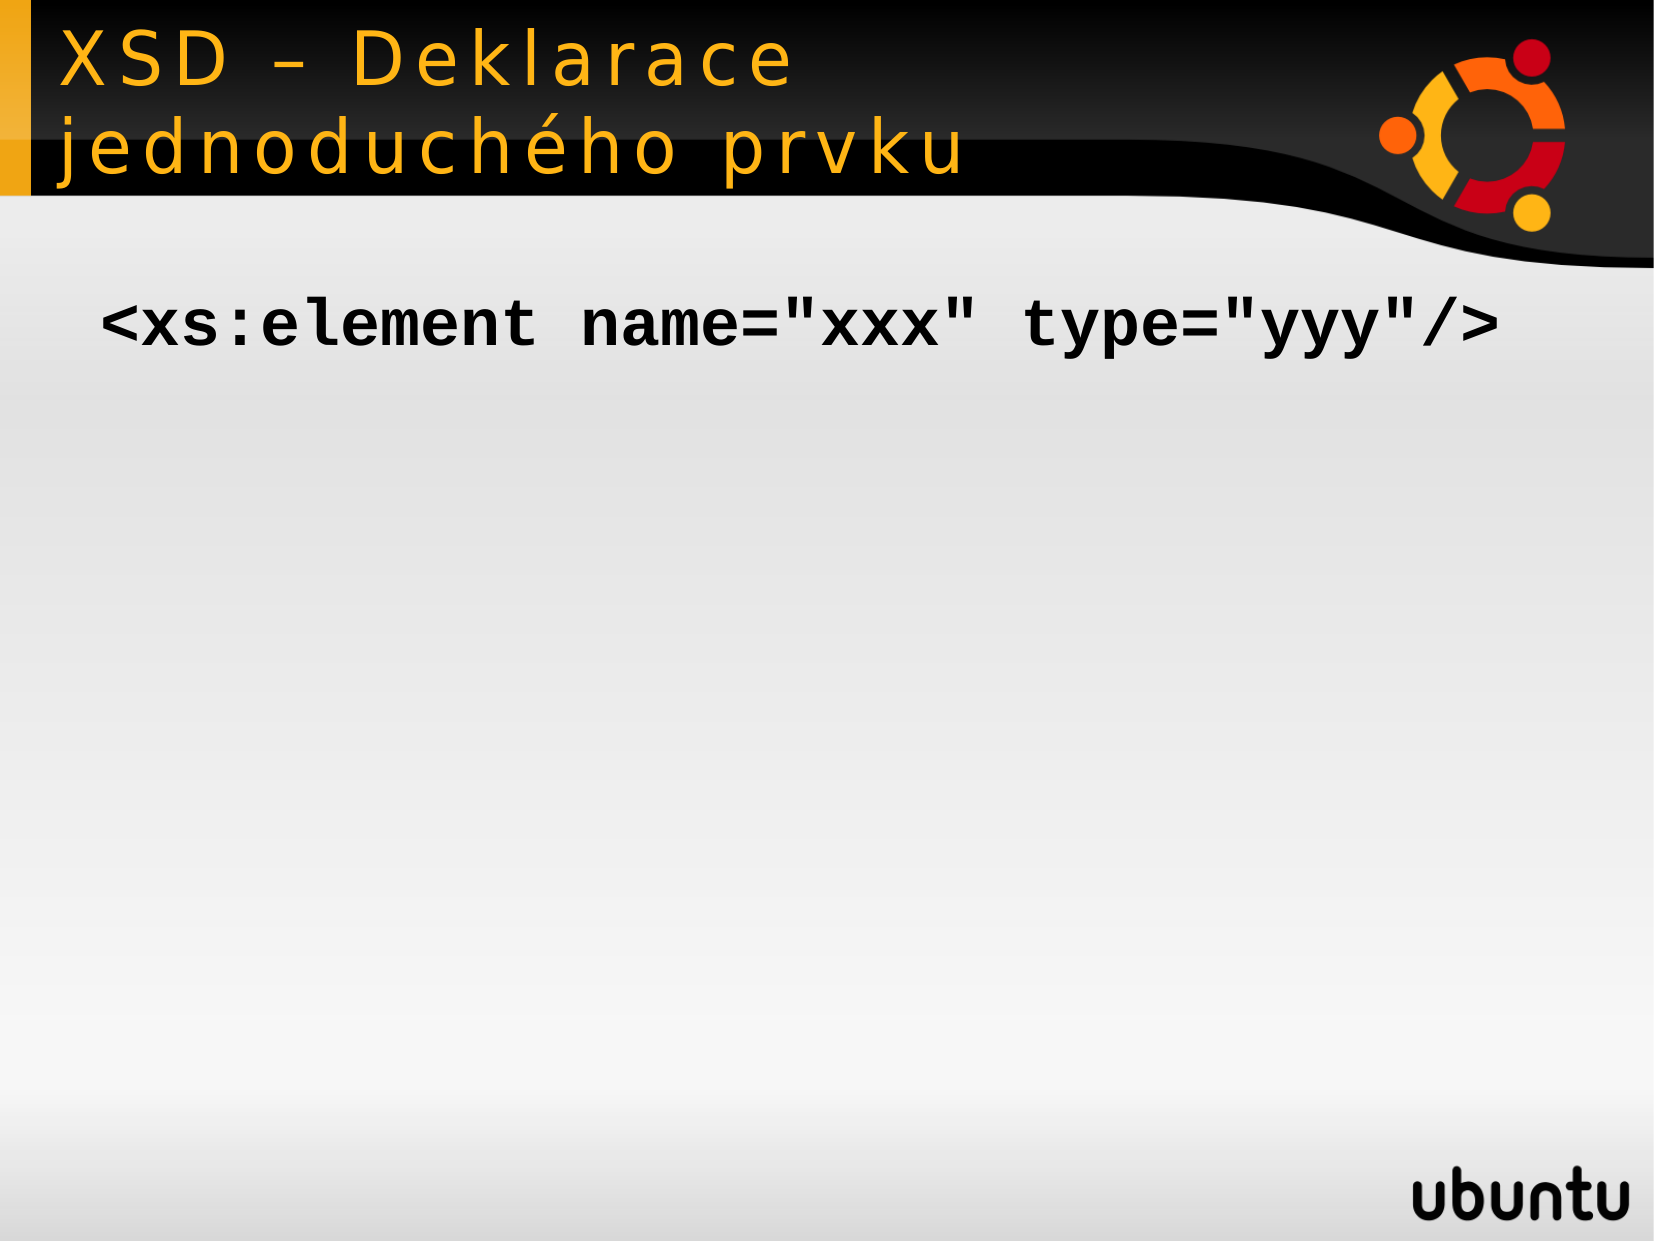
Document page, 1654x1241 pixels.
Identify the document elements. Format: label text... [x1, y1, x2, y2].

list <xs:element name="xxx" type="yyy"/> [82, 290, 1571, 1109]
picture [0, 0, 1654, 1241]
title XSD – Deklarace jednoduchého prvku [59, 16, 1270, 191]
